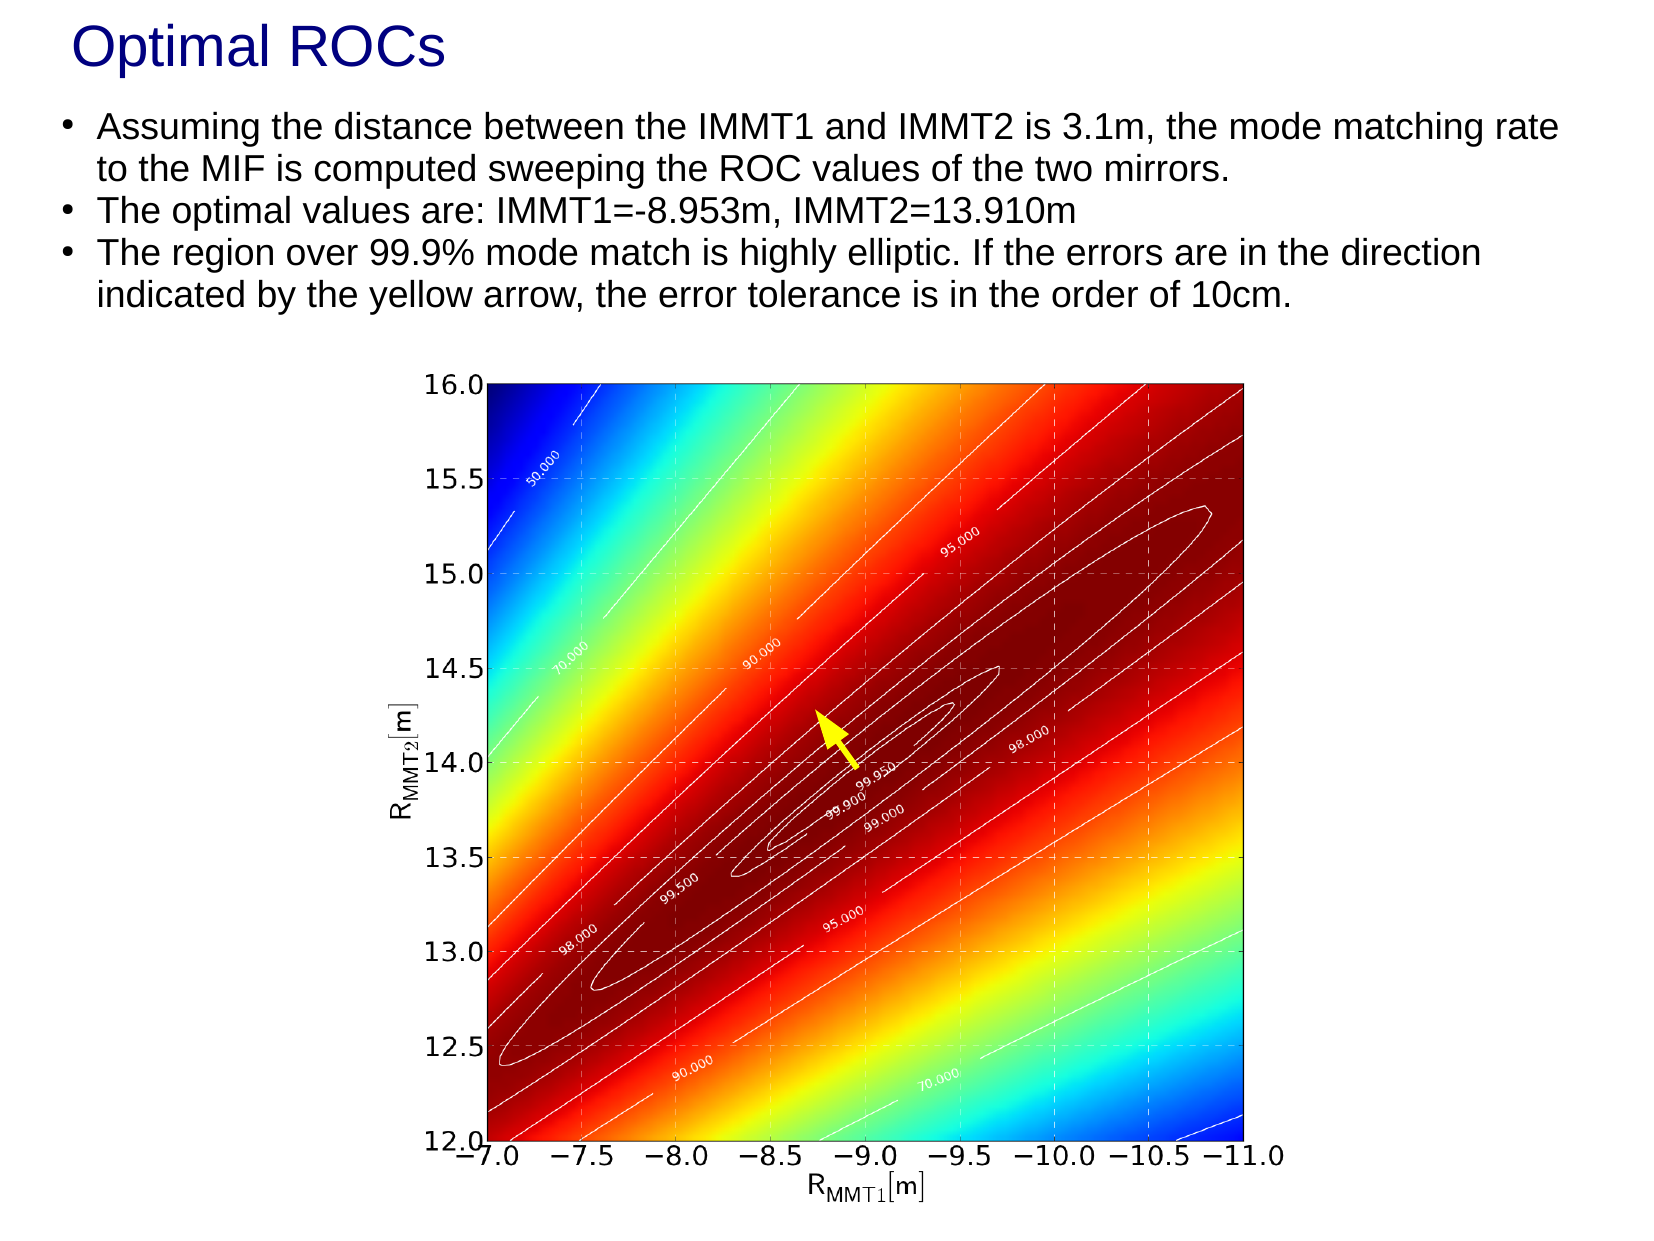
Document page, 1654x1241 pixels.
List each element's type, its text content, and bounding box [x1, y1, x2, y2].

picture [375, 367, 1294, 1210]
text_box Optimal ROCs [56, 6, 462, 87]
text_box Assuming the distance between the IMMT1 and IMMT2 is 3.1m, the mode matching rate to the MIF is computed sweeping the ROC values of the two mirrors. The optimal values are: IMMT1=-8.953m, IMMT2=13.910m The region over 99.9% mode match is highly elliptic. If the errors are in the direction indicated by the yellow arrow, the error tolerance is in the order of 10cm. [46, 97, 1618, 323]
